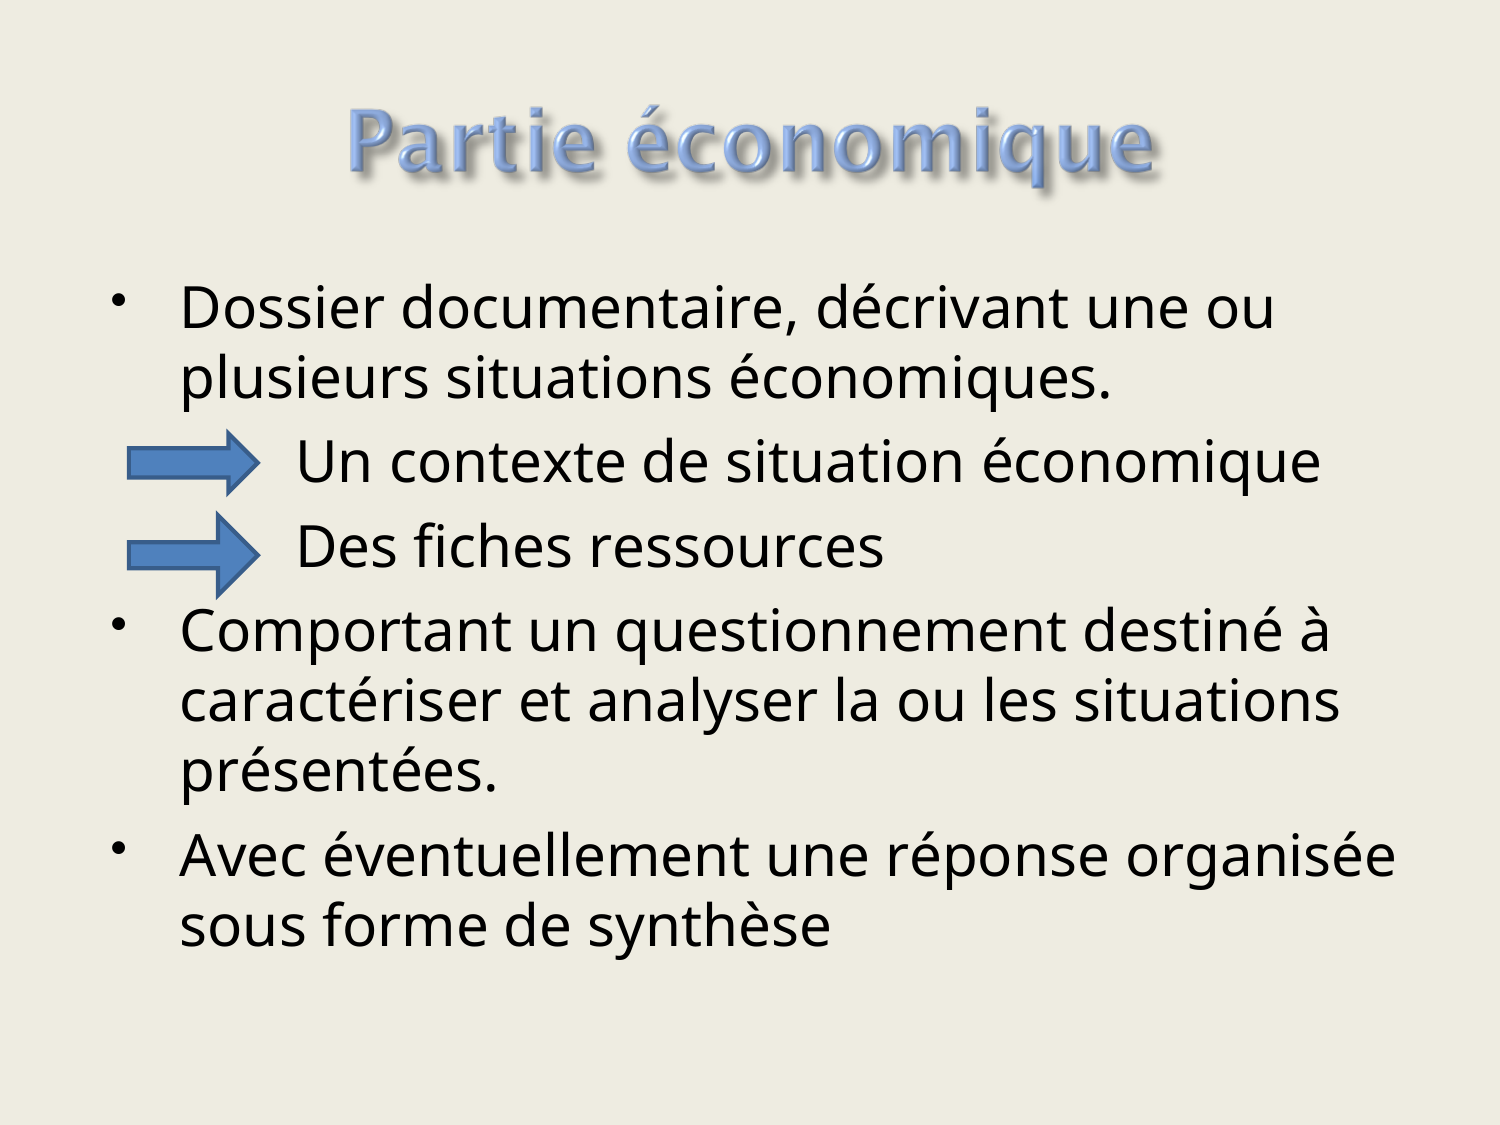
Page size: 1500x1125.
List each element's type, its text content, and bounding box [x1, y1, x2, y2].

list Dossier documentaire, décrivant une ou plusieurs situations économiques. Un contexte de situation économique Des fiches ressources Comportant un questionnement destiné à caractériser et analyser la ou les situations présentées. Avec éventuellement une réponse organisée sous forme de synthèse [75, 262, 1426, 1125]
text_box [128, 515, 258, 596]
text_box [128, 433, 258, 493]
text_box [73, 43, 1427, 235]
